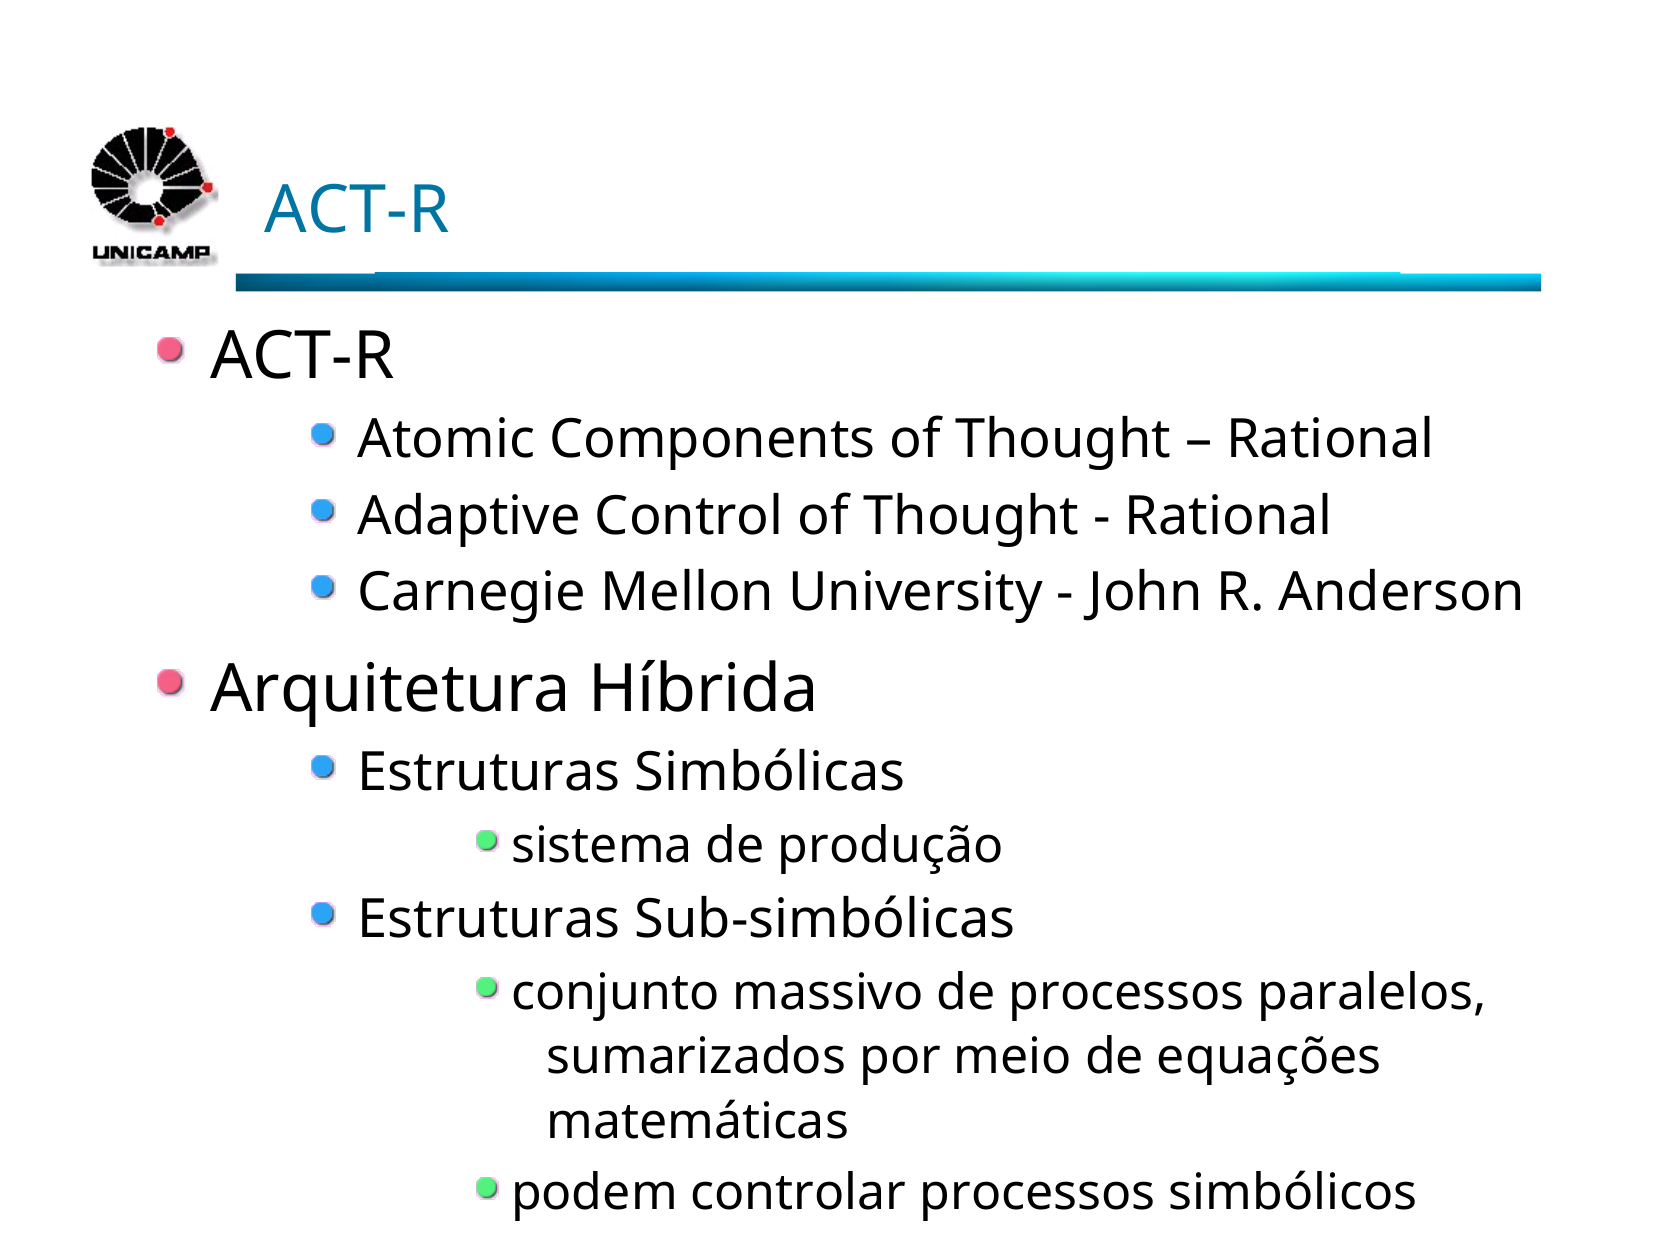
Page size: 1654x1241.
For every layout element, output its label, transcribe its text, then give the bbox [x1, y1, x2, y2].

title ACT-R [264, 42, 1534, 250]
list ACT-R Atomic Components of Thought – Rational Adaptive Control of Thought - Rational Carnegie Mellon University - John R. Anderson Arquitetura Híbrida Estruturas Simbólicas sistema de produção Estruturas Sub-simbólicas conjunto massivo de processos paralelos, sumarizados por meio de equações matemáticas podem controlar processos simbólicos funções de utilidade processos de aprendizagem [121, 309, 1534, 1198]
picture [125, 272, 1654, 295]
